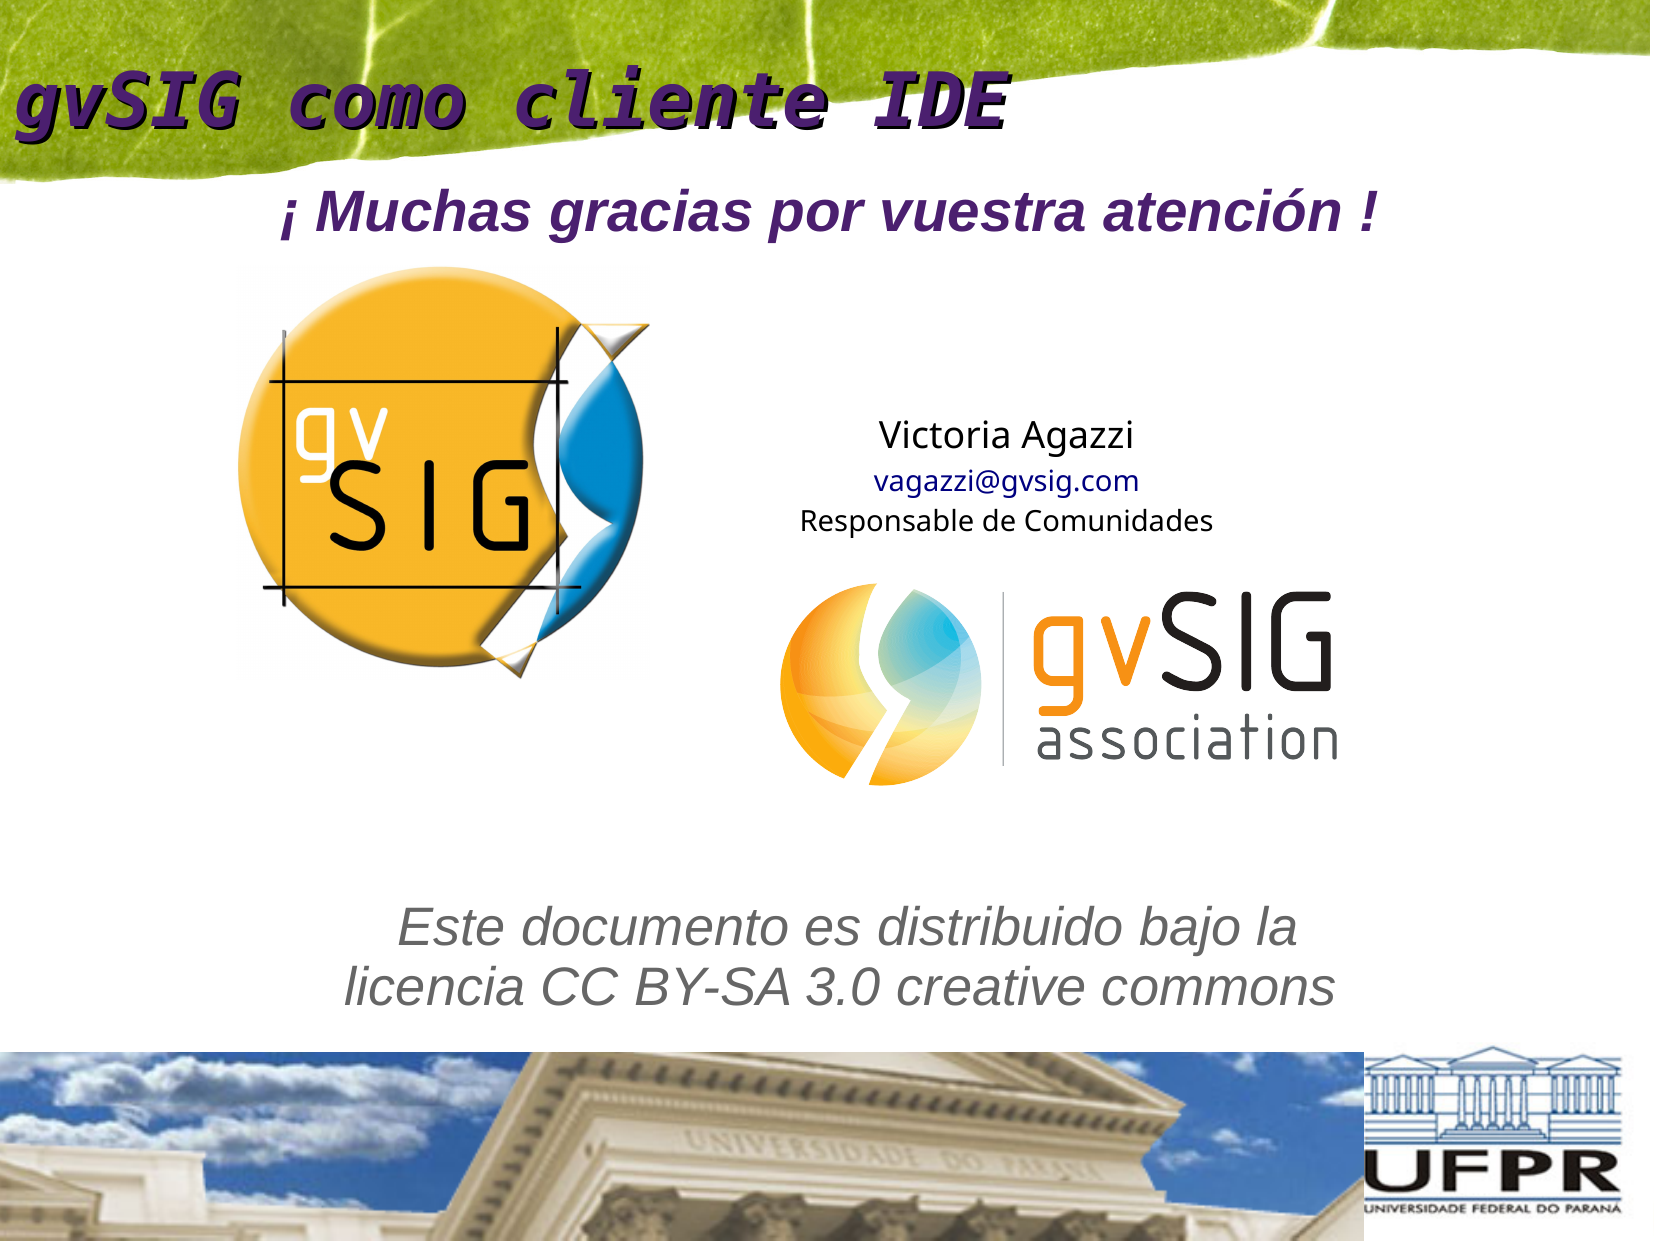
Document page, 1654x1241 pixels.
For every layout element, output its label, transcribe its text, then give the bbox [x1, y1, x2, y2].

picture [236, 265, 650, 680]
text_box gvSIG como cliente IDE [0, 5, 1418, 154]
picture [0, 0, 1650, 184]
text_box Este documento es distribuido bajo la licencia CC BY-SA 3.0 creative commons [324, 888, 1373, 1083]
text_box ¡ Muchas gracias por vuestra atención ! [265, 170, 1418, 260]
text_box Victoria Agazzi vagazzi@gvsig.com Responsable de Comunidades [738, 401, 1276, 534]
picture [0, 1030, 1654, 1241]
picture [767, 566, 1359, 805]
